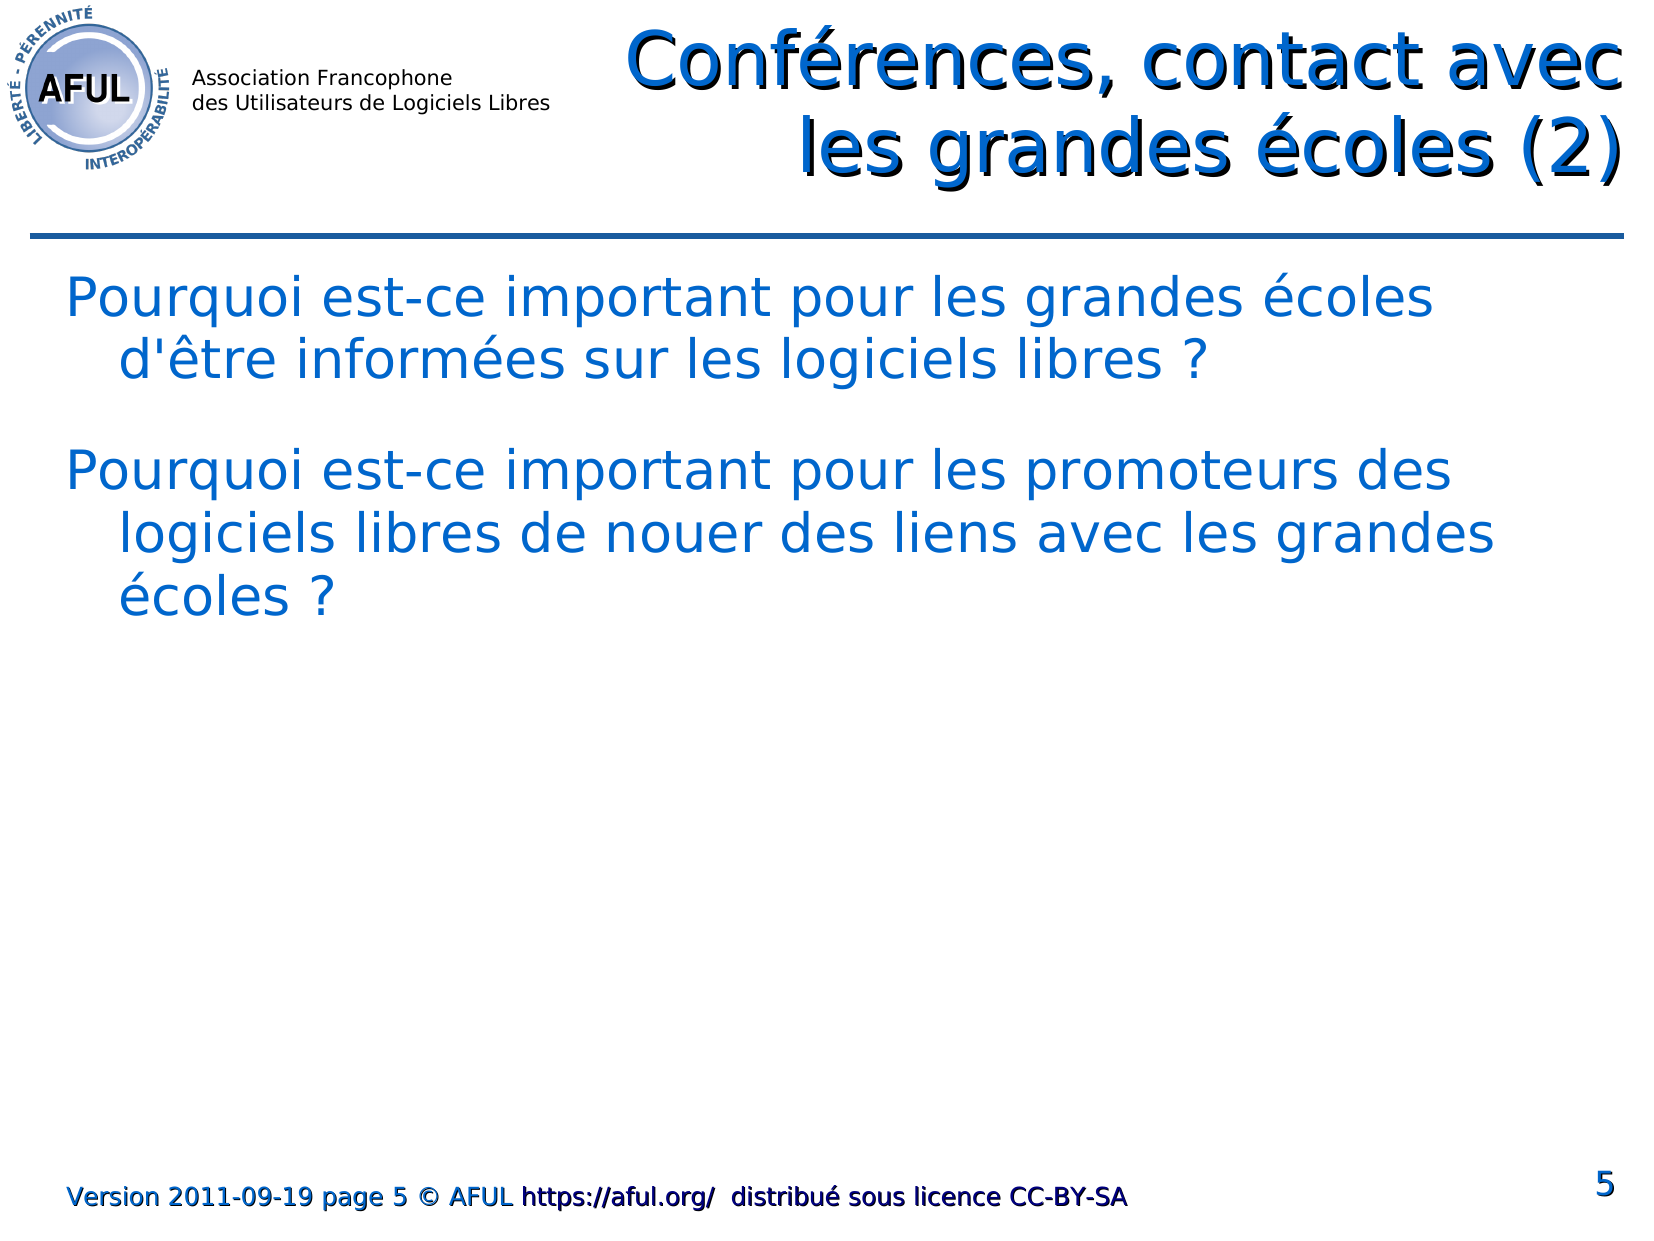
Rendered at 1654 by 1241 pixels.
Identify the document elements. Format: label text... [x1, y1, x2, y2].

title Conférences, contact avec les grandes écoles (2) [501, 0, 1625, 207]
picture [0, 0, 178, 178]
list Pourquoi est-ce important pour les grandes écoles d'être informées sur les logiciels libres ? Pourquoi est-ce important pour les promoteurs des logiciels libres de nouer des liens avec les grandes écoles ? [47, 265, 1595, 1211]
